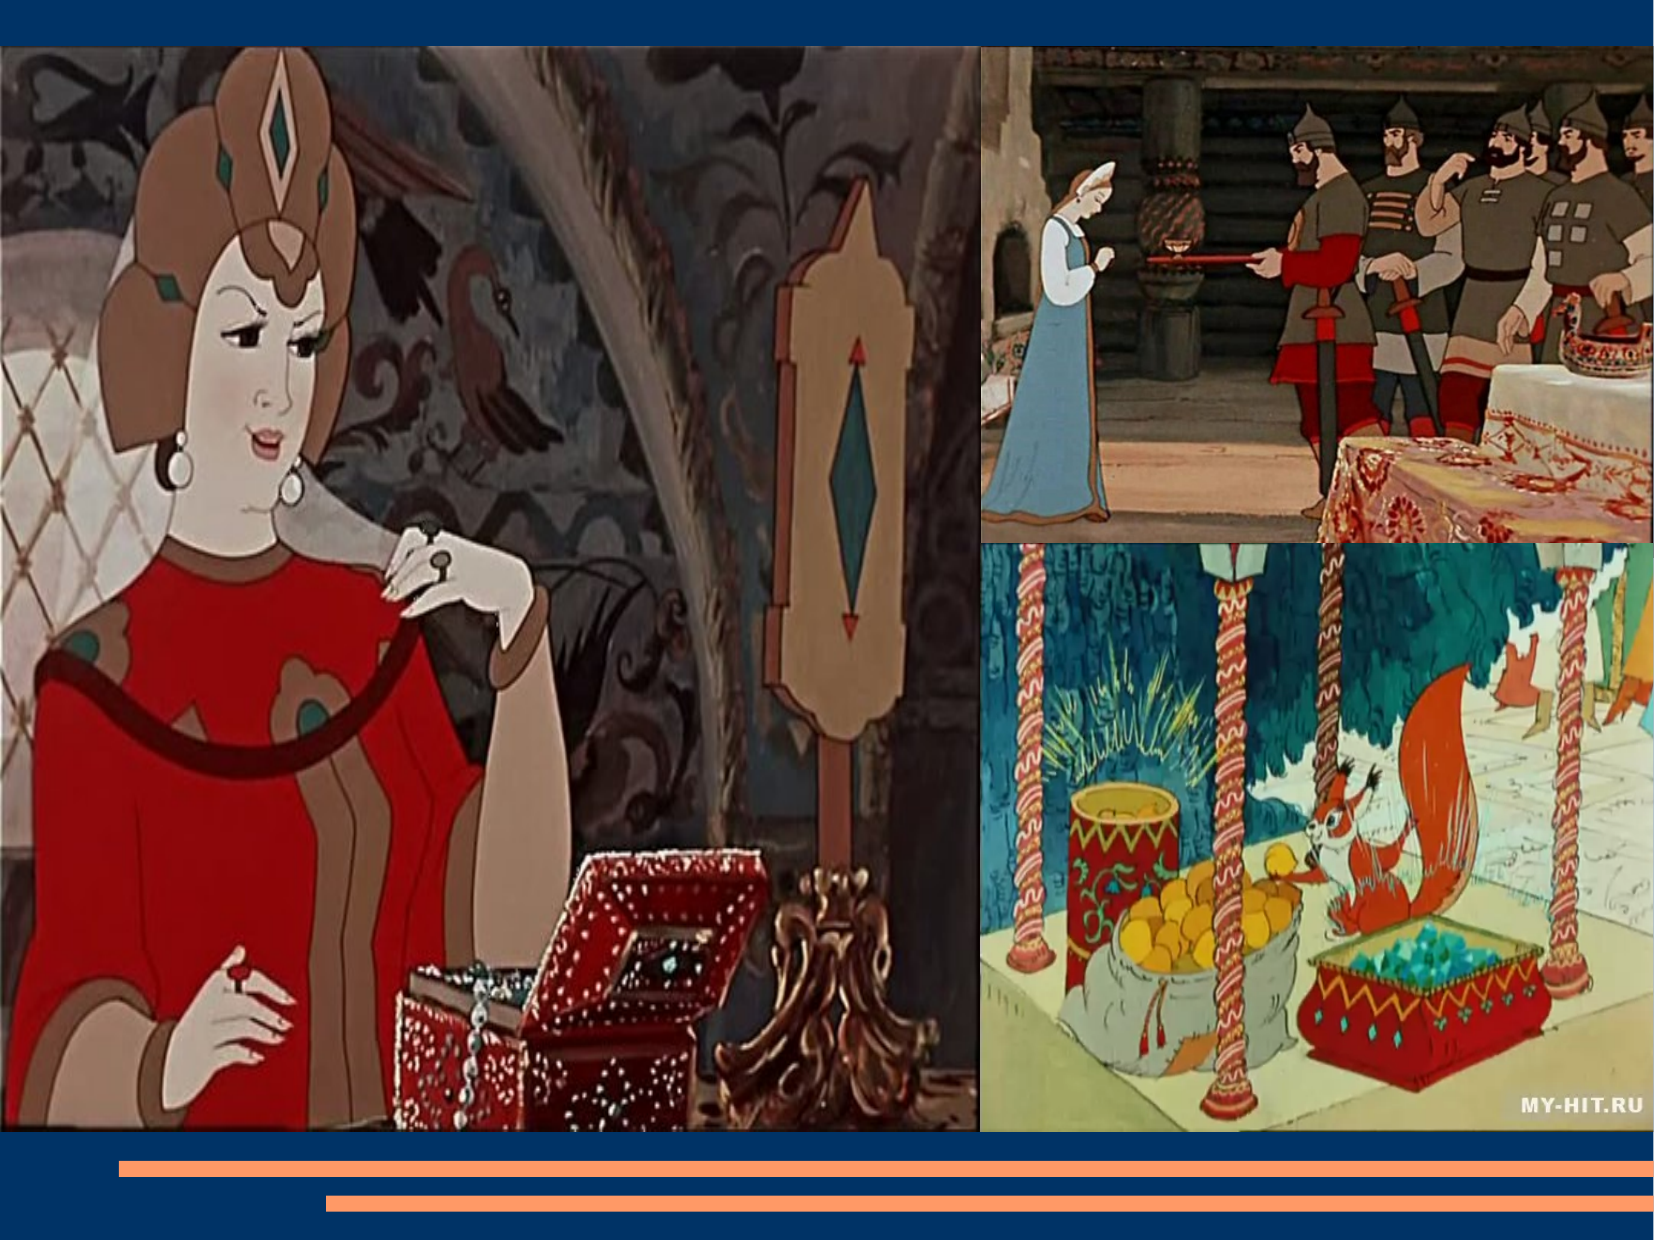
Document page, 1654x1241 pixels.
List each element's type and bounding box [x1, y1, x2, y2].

picture [0, 46, 1654, 1132]
